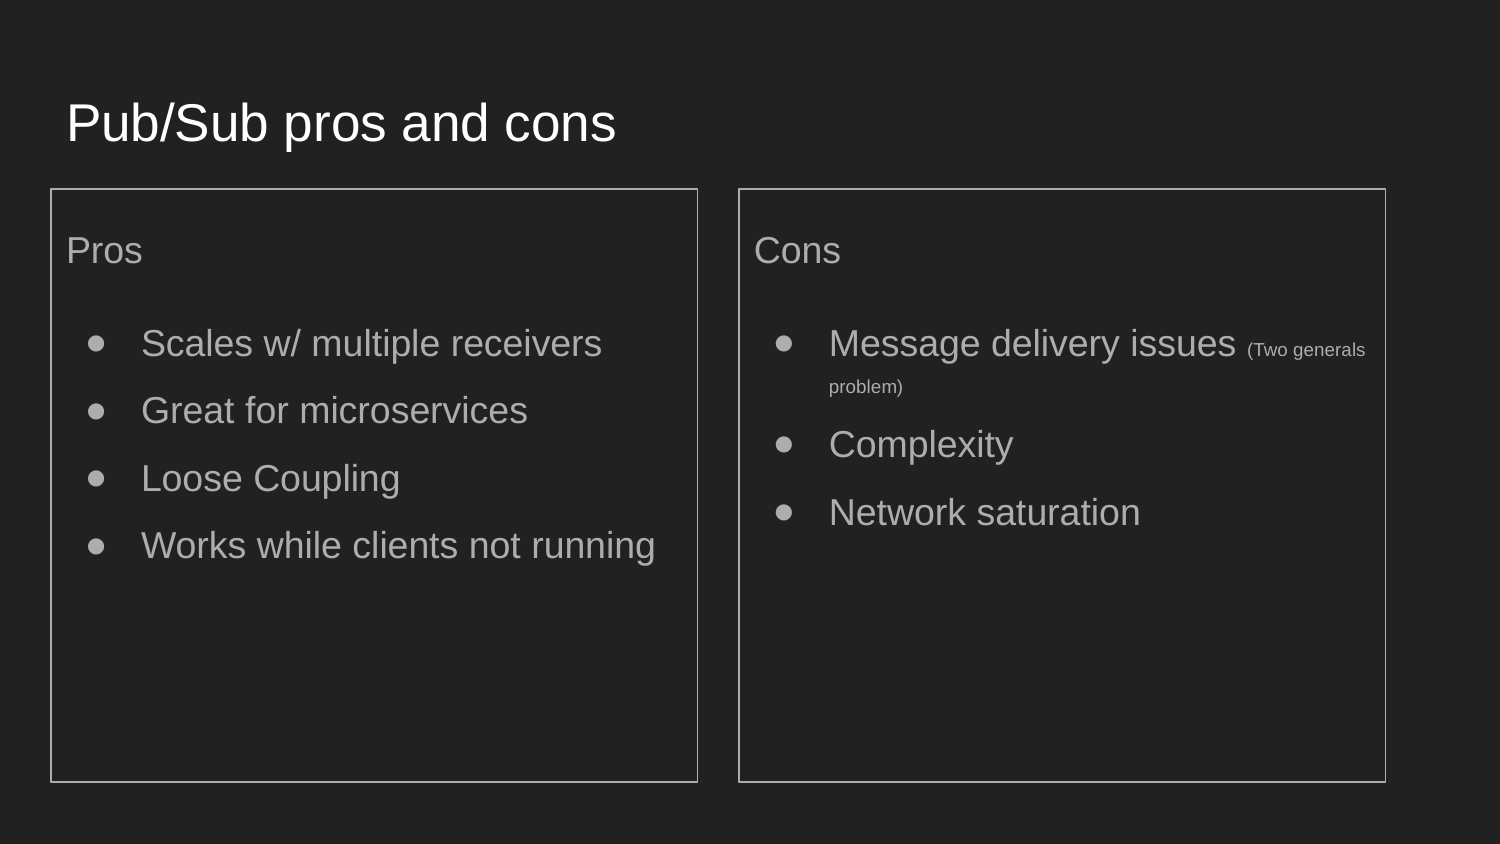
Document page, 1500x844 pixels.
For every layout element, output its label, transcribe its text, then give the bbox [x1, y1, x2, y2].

list Cons Message delivery issues (Two generals problem) Complexity Network saturation [739, 189, 1386, 783]
list Pros Scales w/ multiple receivers Great for microservices Loose Coupling Works while clients not running [51, 189, 698, 783]
title Pub/Sub pros and cons [51, 72, 1449, 167]
